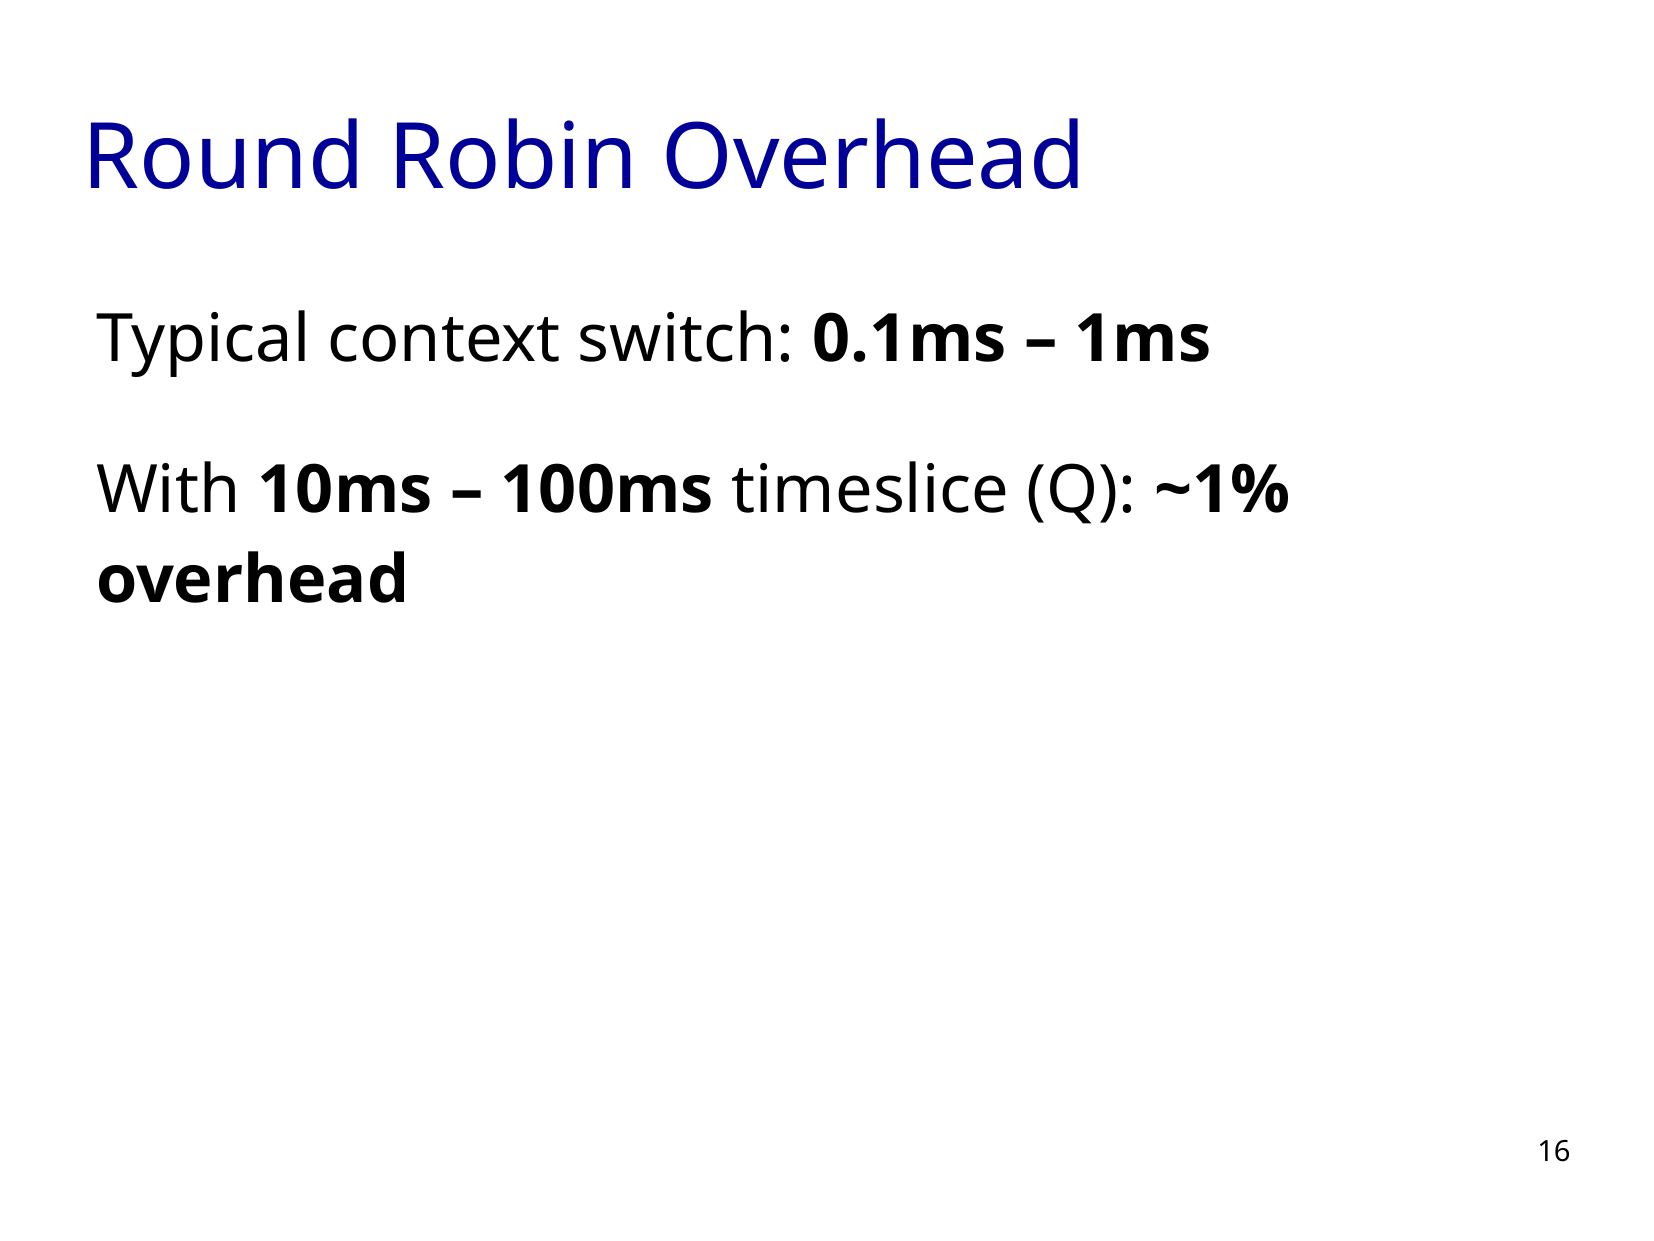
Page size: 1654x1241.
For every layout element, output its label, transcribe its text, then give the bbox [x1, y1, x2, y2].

title Round Robin Overhead [82, 49, 1571, 257]
list Typical context switch: 0.1ms – 1ms With 10ms – 100ms timeslice (Q): ~1% overhead [60, 290, 1571, 1096]
